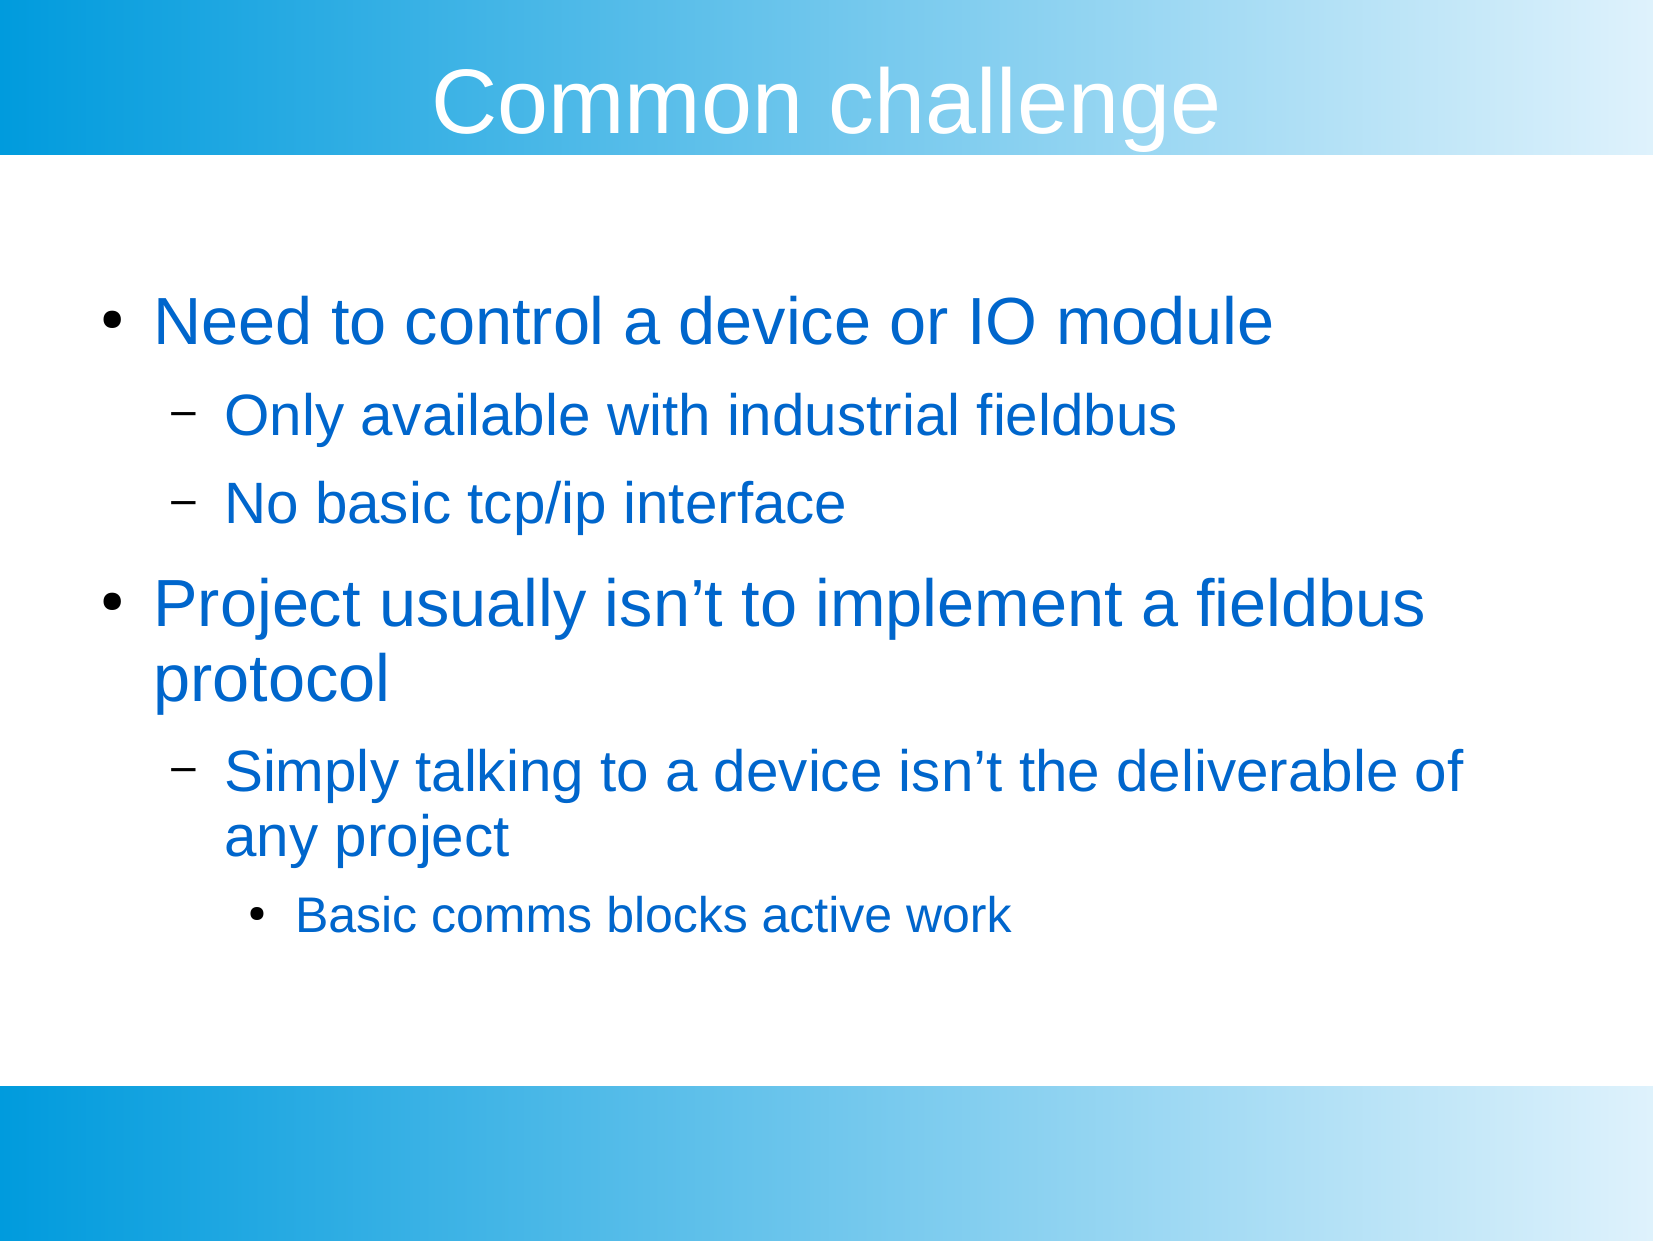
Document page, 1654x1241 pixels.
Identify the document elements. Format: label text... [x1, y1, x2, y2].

list Need to control a device or IO module Only available with industrial fieldbus No basic tcp/ip interface Project usually isn’t to implement a fieldbus protocol Simply talking to a device isn’t the deliverable of any project Basic comms blocks active work [82, 284, 1571, 1004]
title Common challenge [82, 49, 1571, 155]
